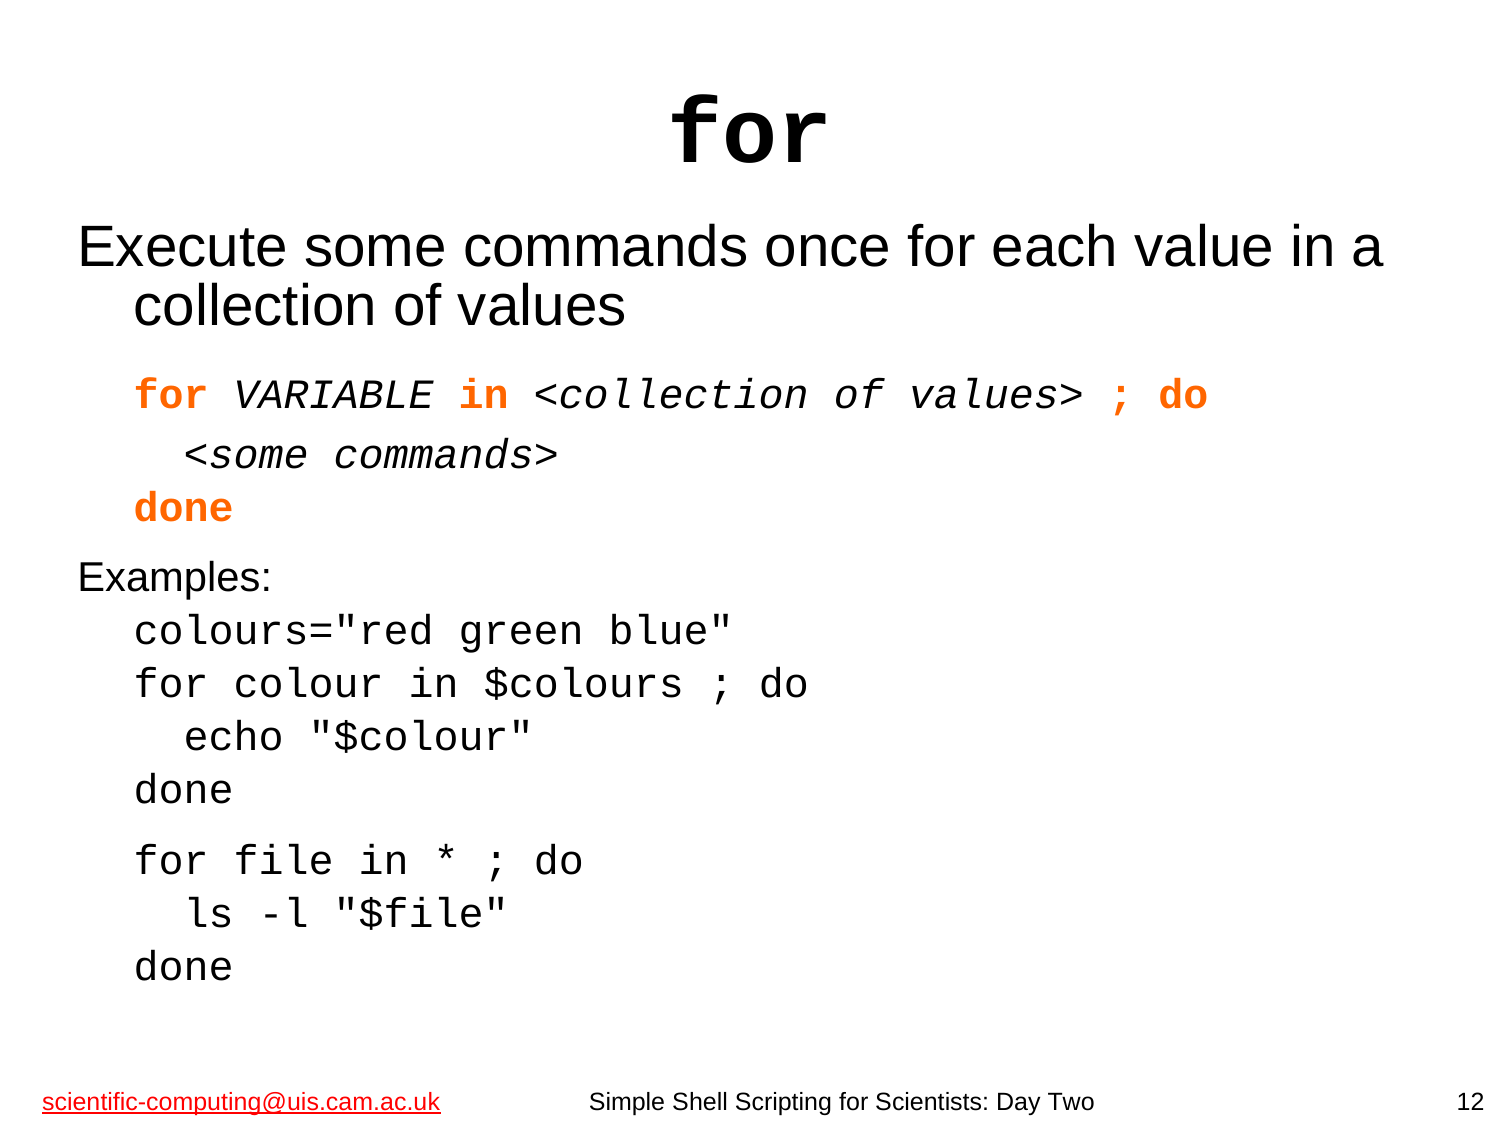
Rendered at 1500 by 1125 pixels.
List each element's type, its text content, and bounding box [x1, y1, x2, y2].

list Execute some commands once for each value in a collection of values for VARIABLE in <collection of values> ; do <some commands> done Examples: colours="red green blue" for colour in $colours ; do echo "$colour" done for file in * ; do ls -l "$file" done [62, 212, 1438, 1051]
title for [112, 77, 1388, 198]
